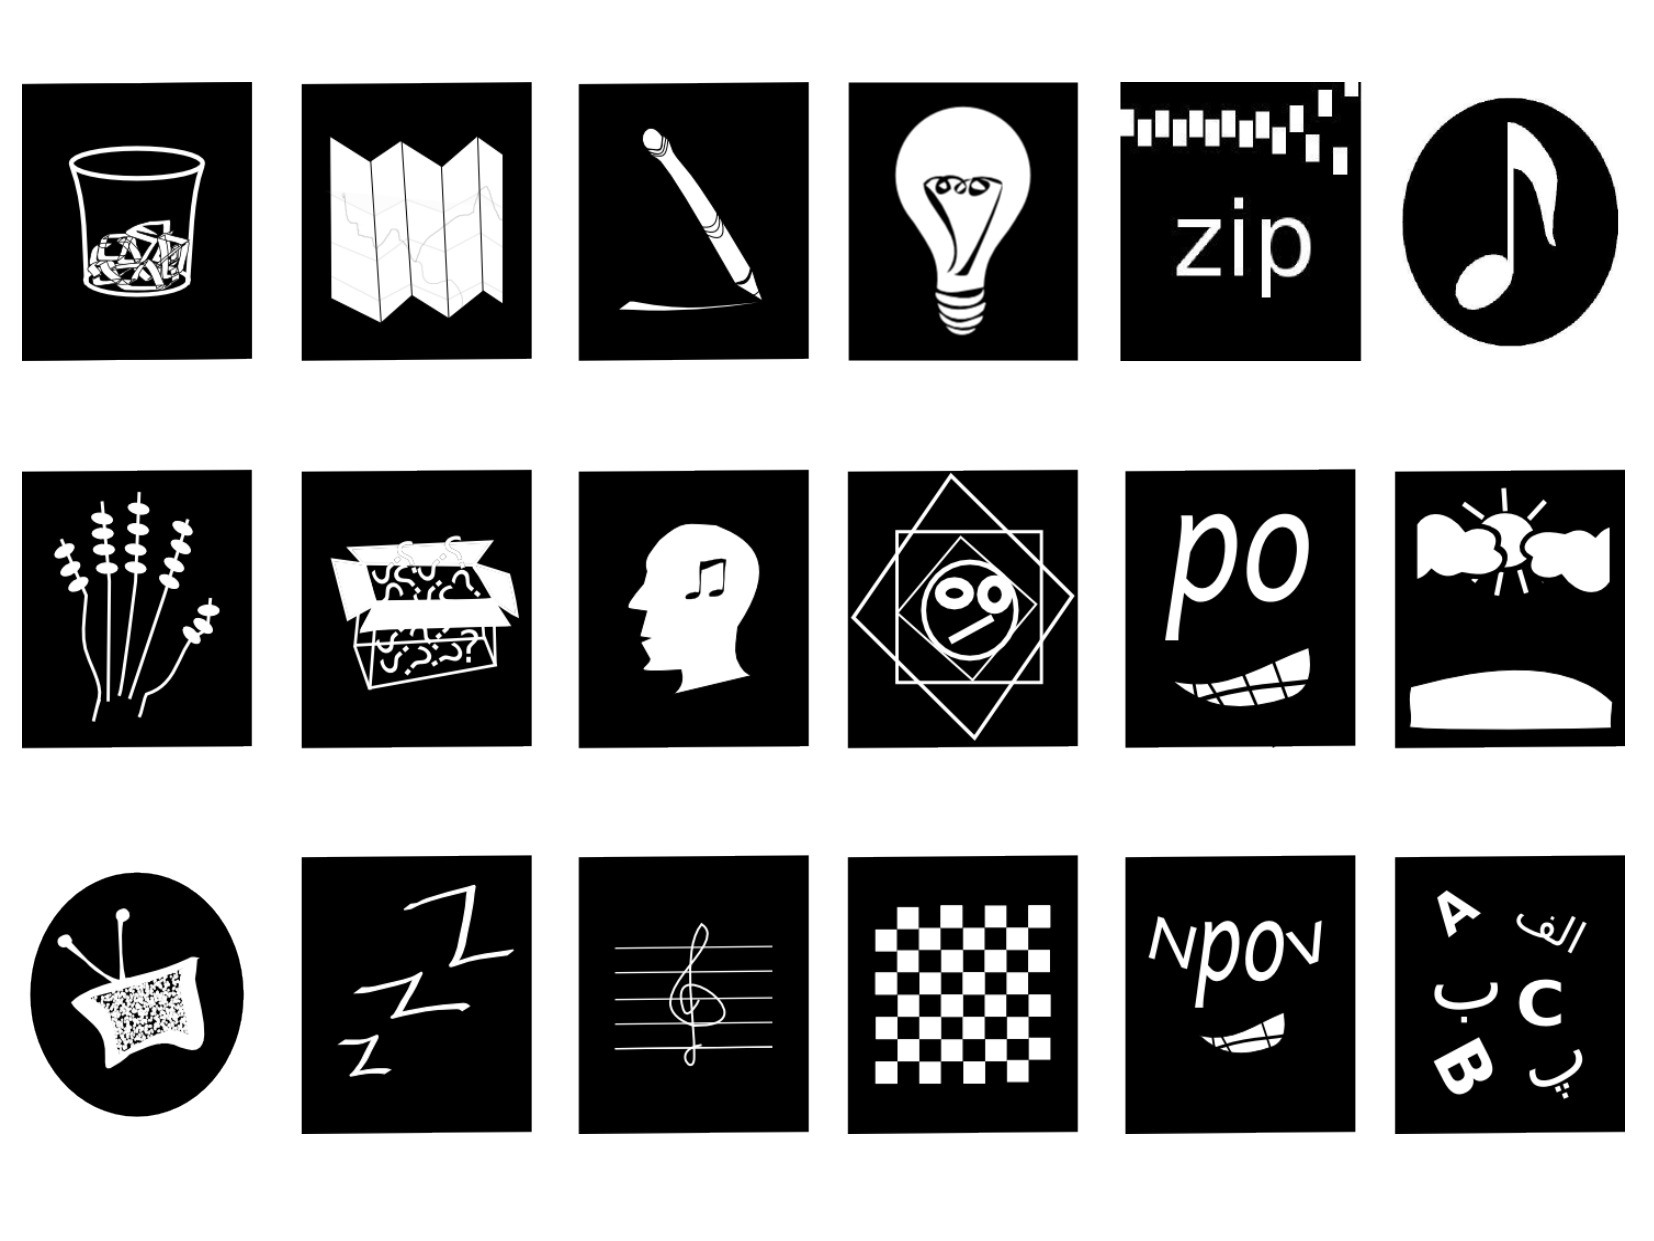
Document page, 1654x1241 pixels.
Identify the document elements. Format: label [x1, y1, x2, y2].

picture [22, 82, 1625, 1134]
